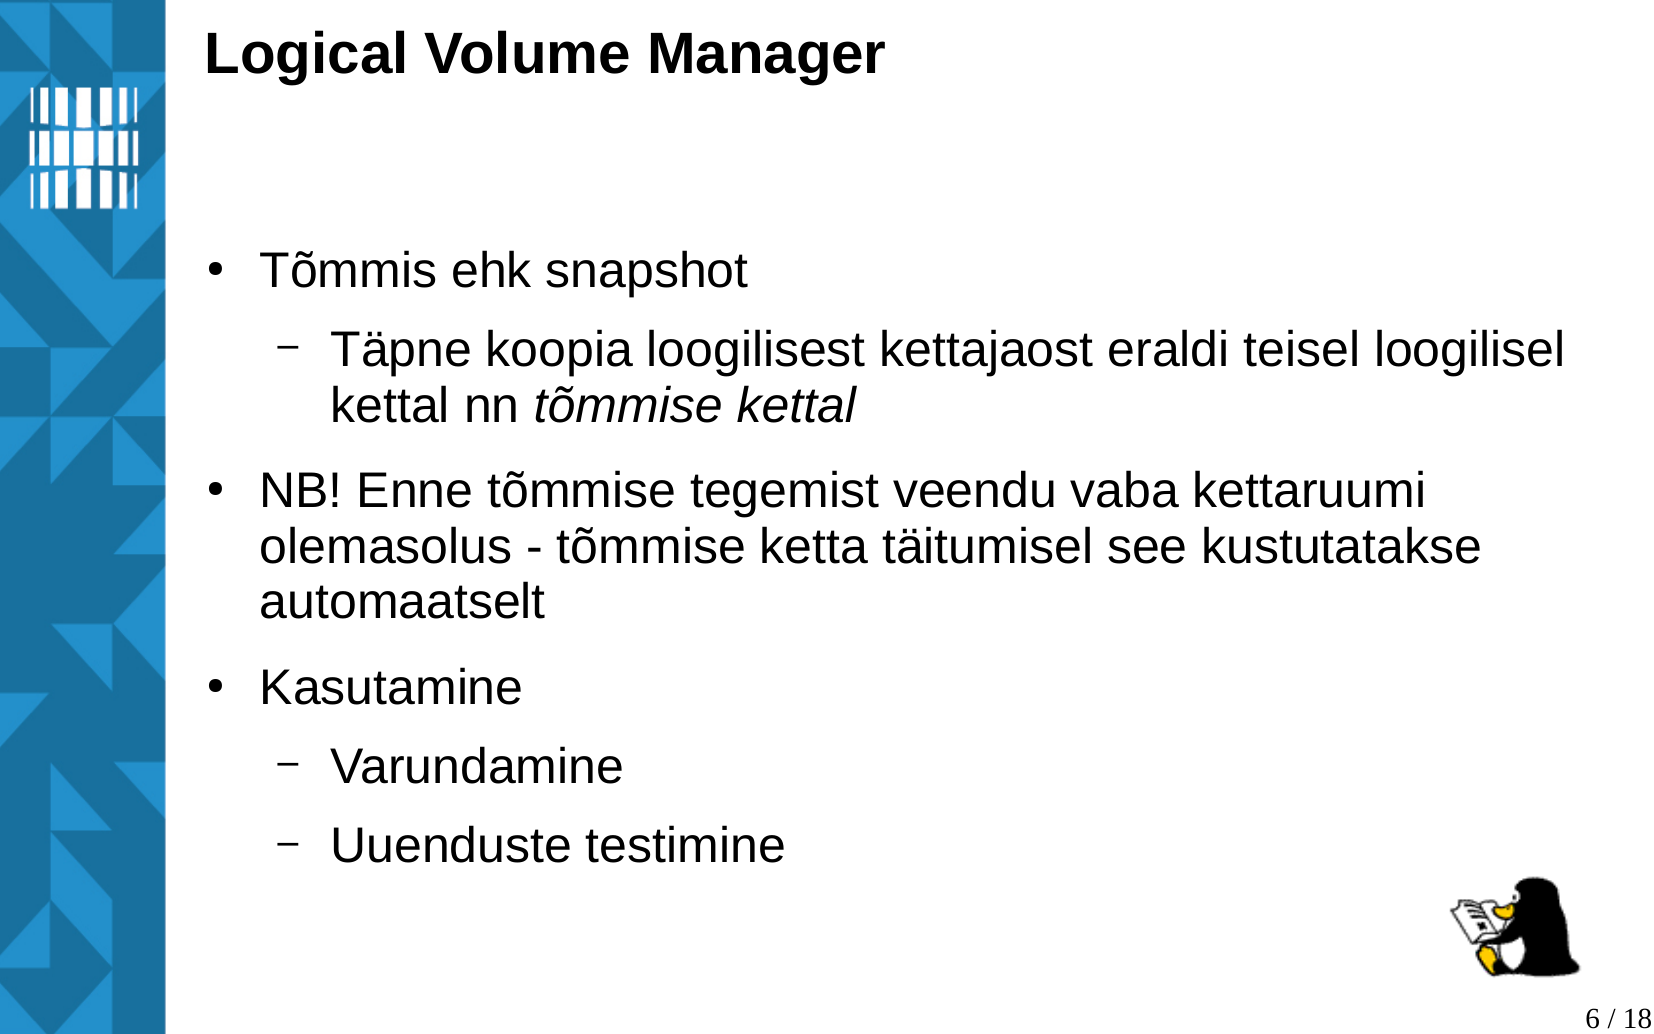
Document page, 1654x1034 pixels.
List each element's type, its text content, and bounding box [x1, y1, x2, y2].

list Tõmmis ehk snapshot Täpne koopia loogilisest kettajaost eraldi teisel loogilisel kettal nn tõmmise kettal NB! Enne tõmmise tegemist veendu vaba kettaruumi olemasolus - tõmmise ketta täitumisel see kustutatakse automaatselt Kasutamine Varundamine Uuenduste testimine [188, 241, 1584, 924]
title Logical Volume Manager [205, 1, 1519, 105]
picture [1439, 846, 1595, 985]
